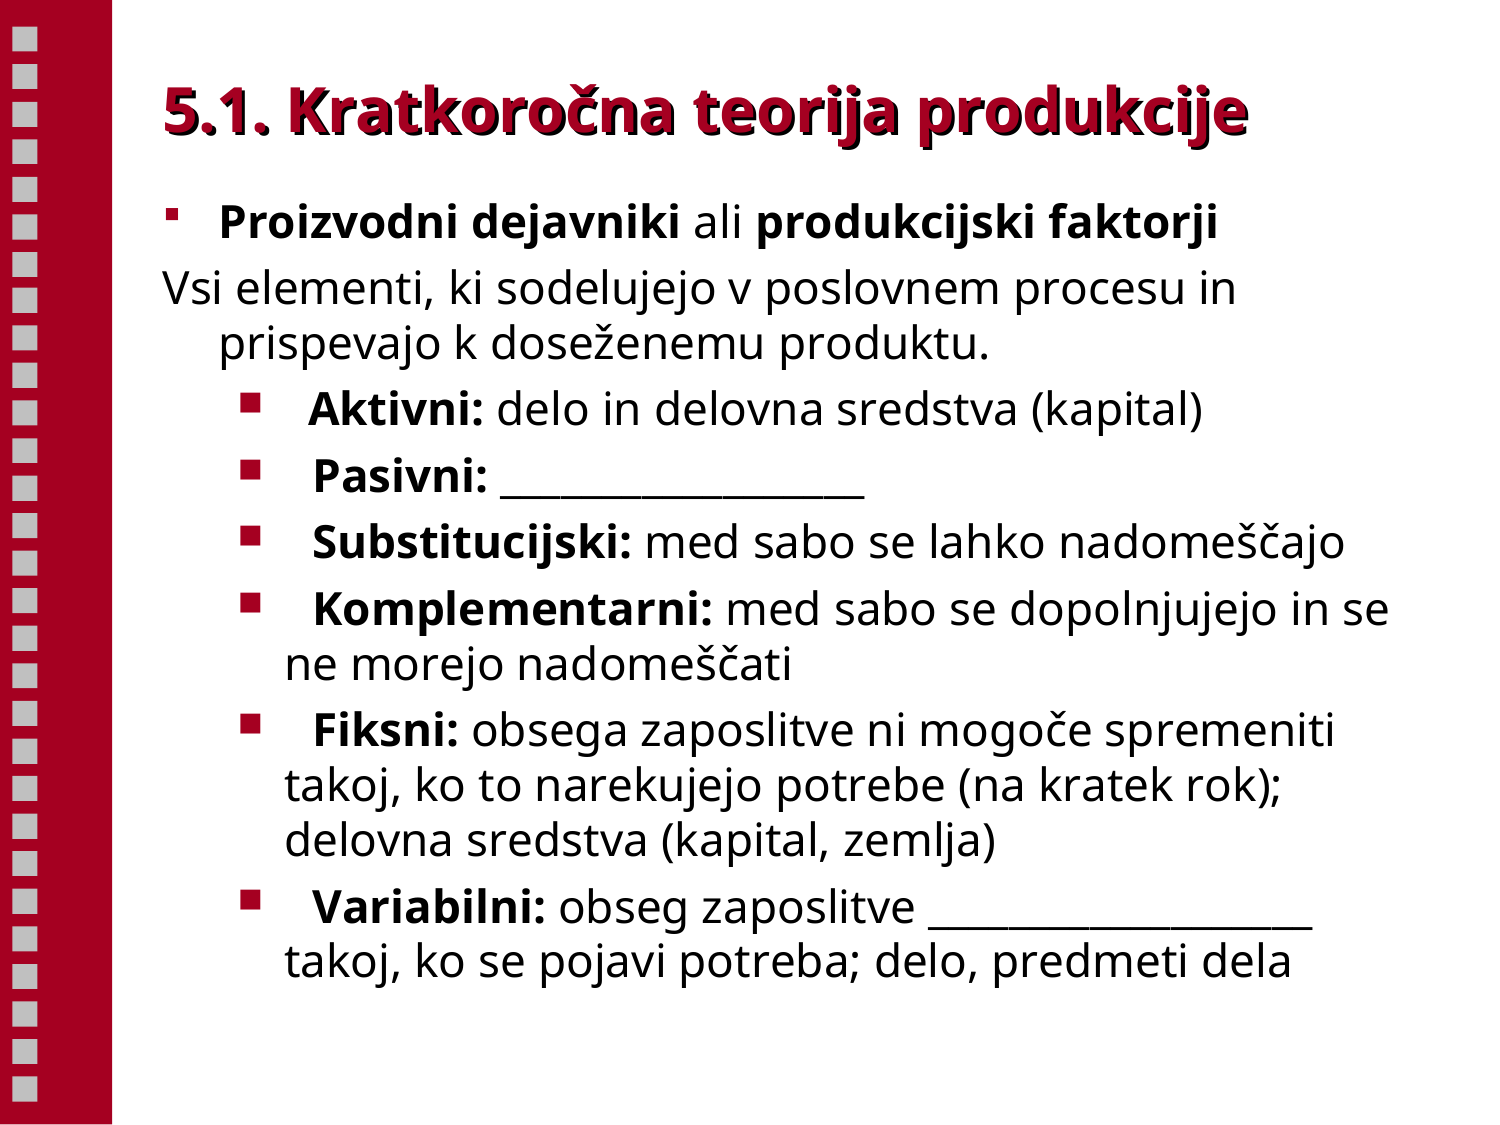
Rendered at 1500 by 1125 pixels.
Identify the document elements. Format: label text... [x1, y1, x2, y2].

title 5.1. Kratkoročna teorija produkcije [147, 30, 1423, 184]
text_box Proizvodni dejavniki ali produkcijski faktorji Vsi elementi, ki sodelujejo v poslovnem procesu in prispevajo k doseženemu produktu. Aktivni: delo in delovna sredstva (kapital) Pasivni: __________________ Substitucijski: med sabo se lahko nadomeščajo Komplementarni: med sabo se dopolnjujejo in se ne morejo nadomeščati Fiksni: obsega zaposlitve ni mogoče spremeniti takoj, ko to narekujejo potrebe (na kratek rok); delovna sredstva (kapital, zemlja) Variabilni: obseg zaposlitve ___________________ takoj, ko se pojavi potreba; delo, predmeti dela [147, 184, 1423, 1094]
